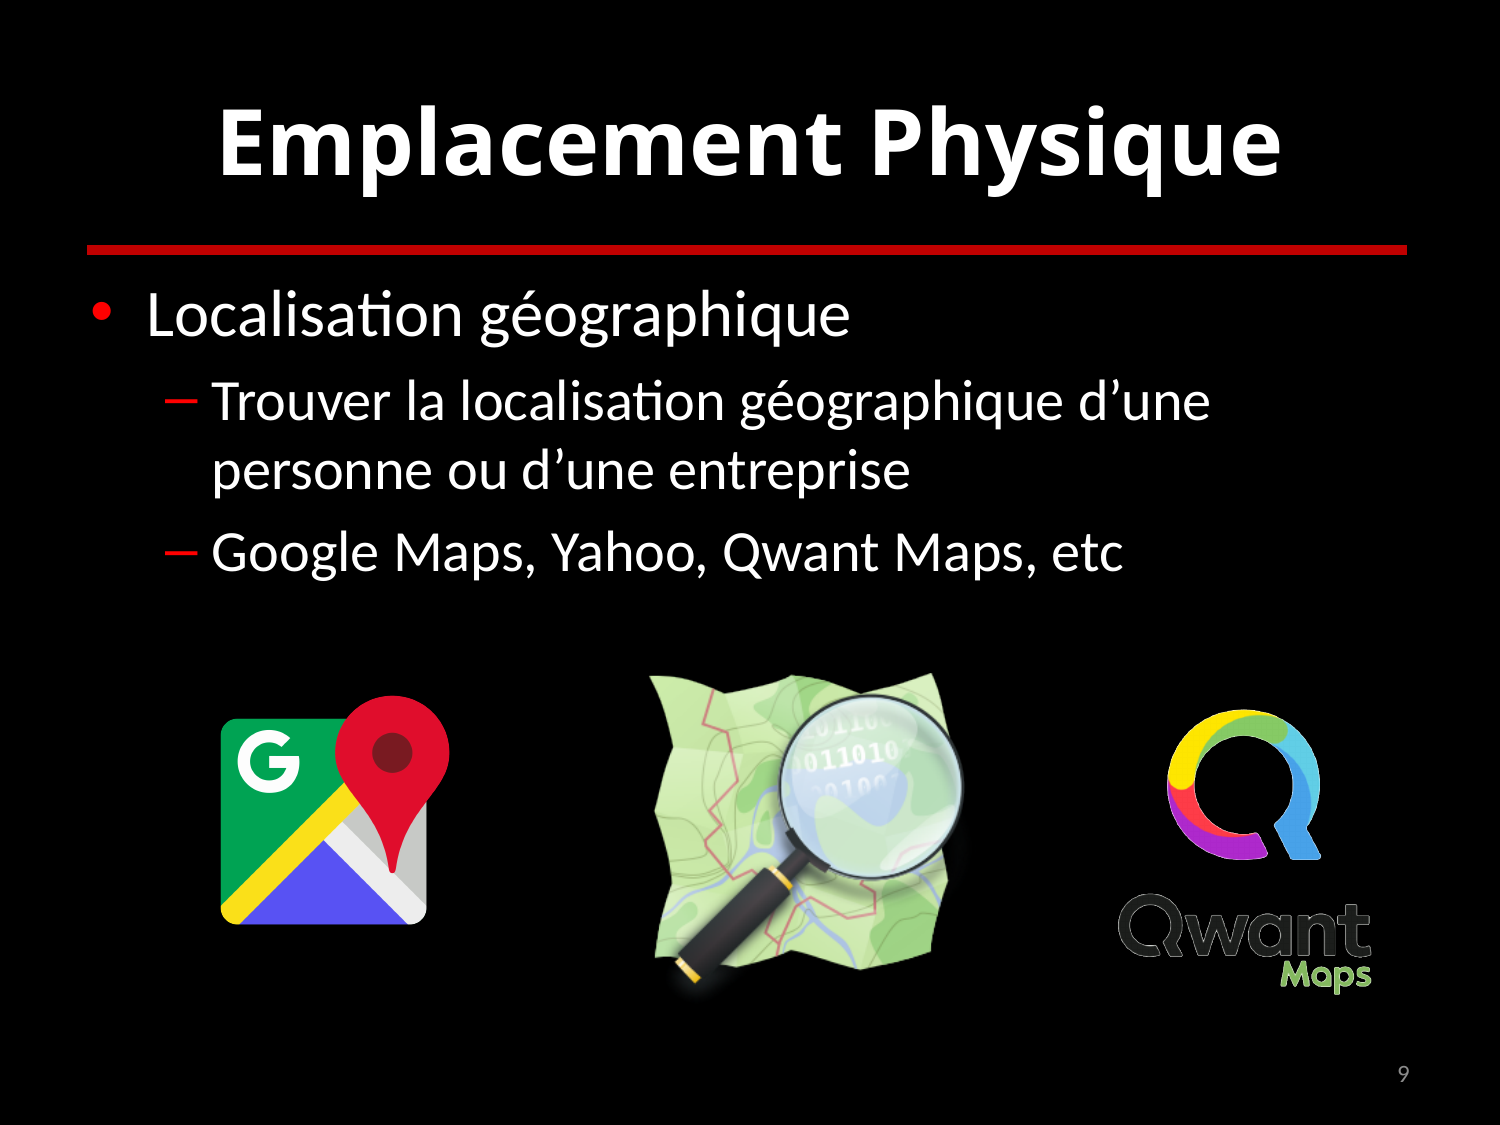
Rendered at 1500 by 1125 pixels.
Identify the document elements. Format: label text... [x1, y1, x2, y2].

picture [1075, 673, 1425, 1023]
title Emplacement Physique [75, 45, 1425, 233]
list Localisation géographique Trouver la localisation géographique d’une personne ou d’une entreprise Google Maps, Yahoo, Qwant Maps, etc [75, 262, 1425, 1005]
slide_number <numéro> [1074, 1042, 1425, 1103]
picture [637, 673, 981, 1016]
picture [186, 684, 461, 959]
